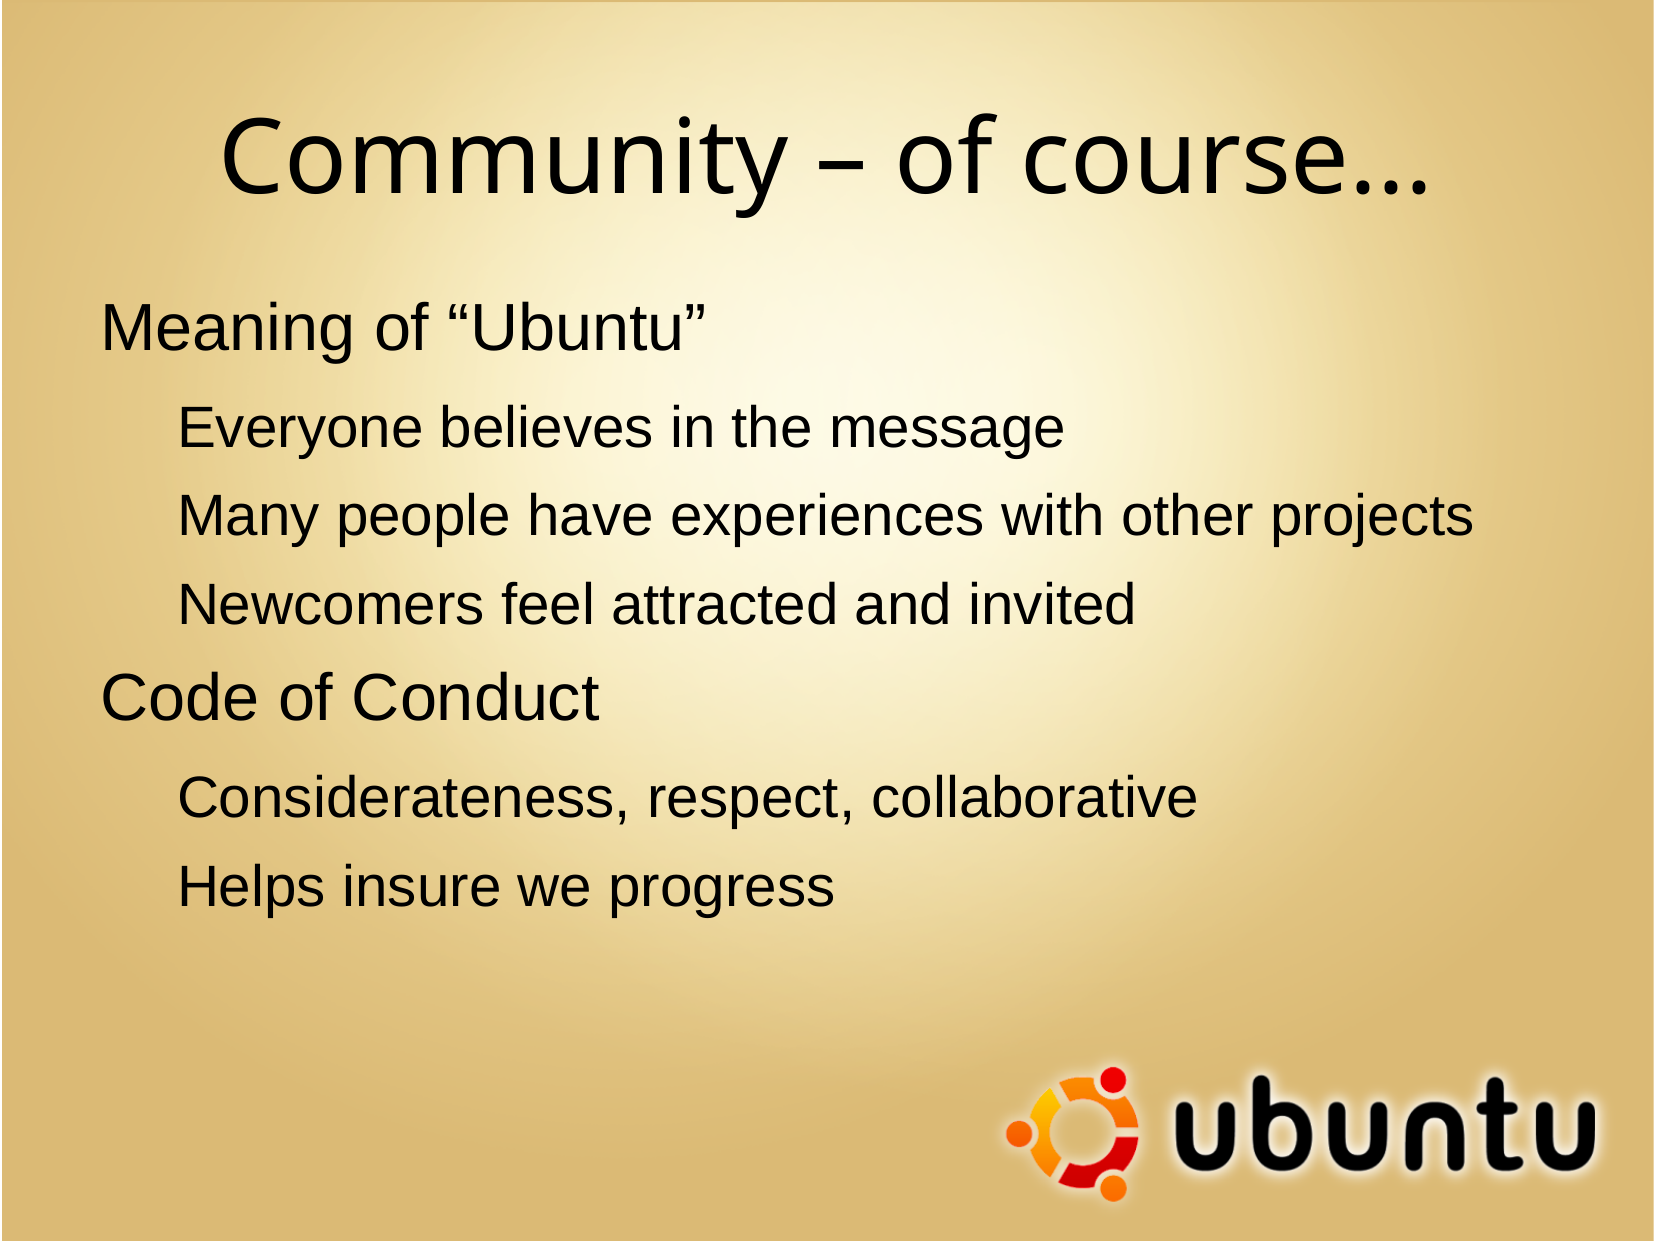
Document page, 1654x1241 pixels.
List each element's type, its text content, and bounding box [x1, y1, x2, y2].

picture [2, 0, 1654, 1241]
title Community – of course... [82, 49, 1571, 257]
list Meaning of “Ubuntu” Everyone believes in the message Many people have experiences with other projects Newcomers feel attracted and invited Code of Conduct Considerateness, respect, collaborative Helps insure we progress [82, 290, 1571, 1094]
